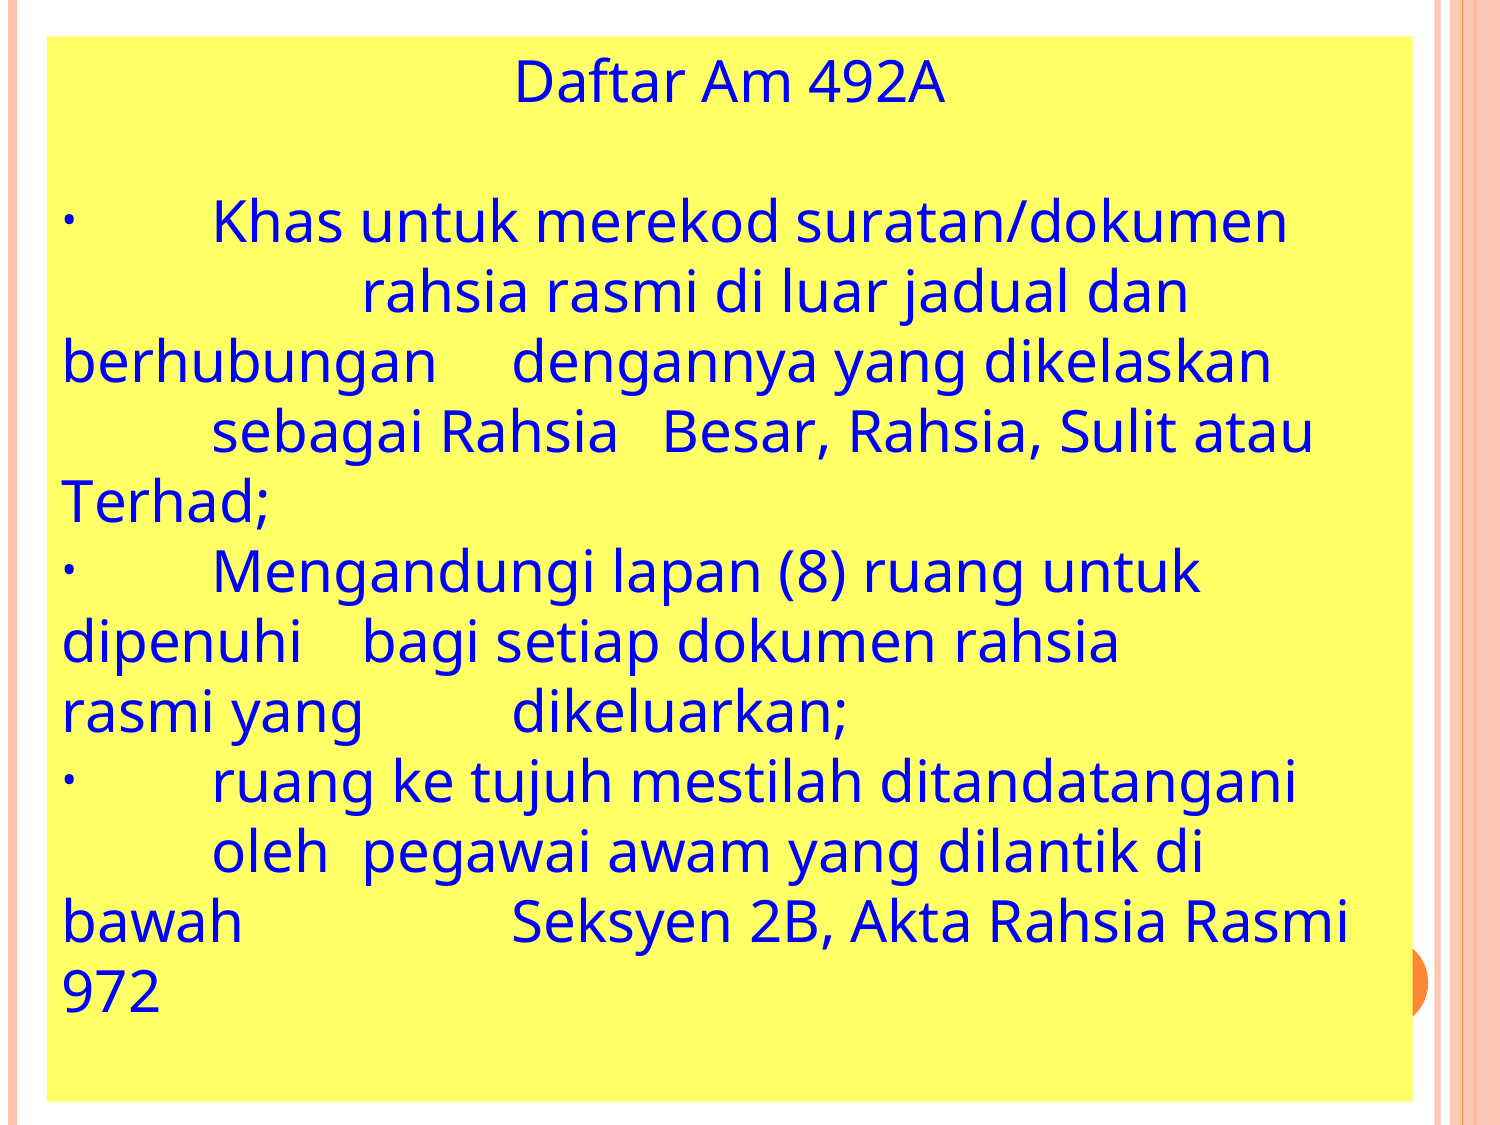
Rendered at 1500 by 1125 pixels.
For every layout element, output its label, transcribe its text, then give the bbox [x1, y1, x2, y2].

text_box Daftar Am 492A Khas untuk merekod suratan/dokumen rahsia rasmi di luar jadual dan berhubungan dengannya yang dikelaskan sebagai Rahsia Besar, Rahsia, Sulit atau Terhad; Mengandungi lapan (8) ruang untuk dipenuhi bagi setiap dokumen rahsia rasmi yang dikeluarkan; ruang ke tujuh mestilah ditandatangani oleh pegawai awam yang dilantik di bawah Seksyen 2B, Akta Rahsia Rasmi 972 [46, 36, 1413, 1102]
